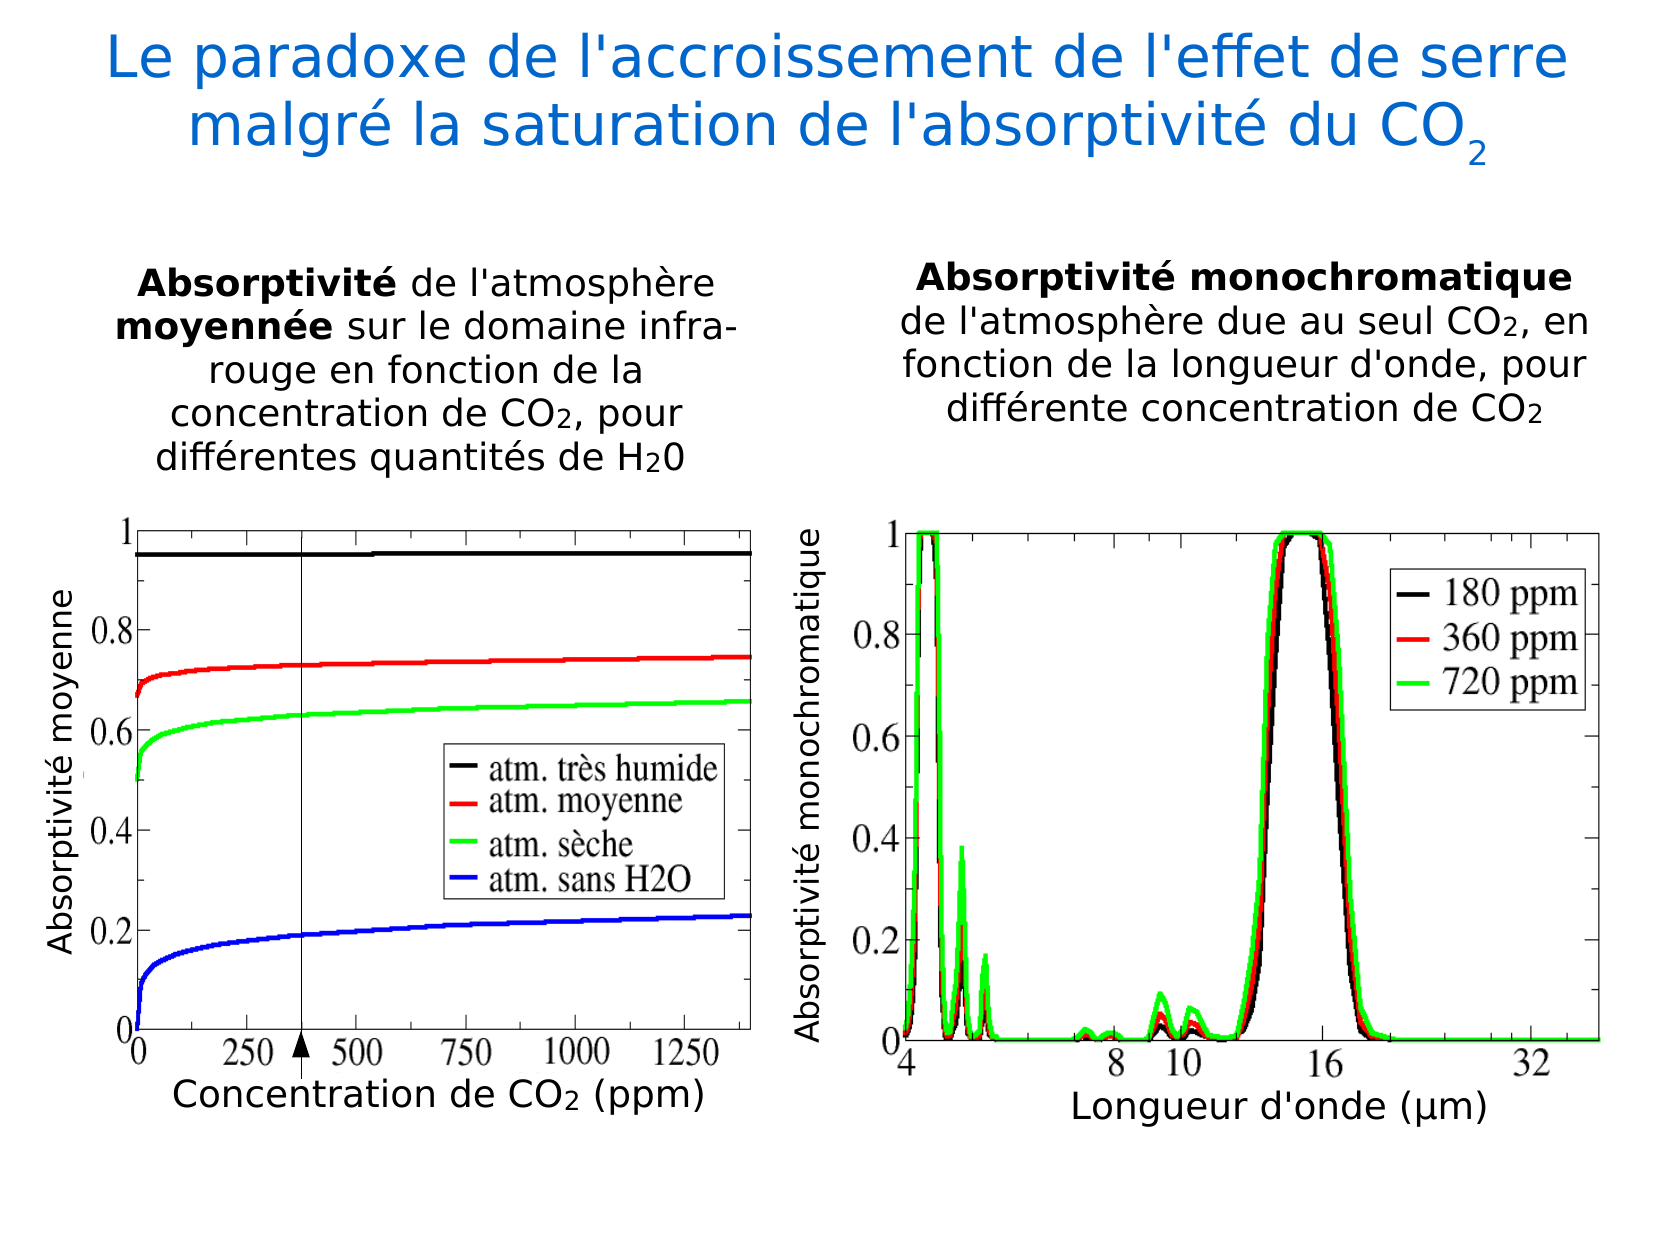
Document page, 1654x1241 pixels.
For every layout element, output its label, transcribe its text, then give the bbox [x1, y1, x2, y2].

picture [819, 489, 1627, 1098]
text_box Le paradoxe de l'accroissement de l'effet de serre malgré la saturation de l'absorptivité du CO2 [63, 16, 1613, 181]
text_box [778, 220, 1639, 1094]
text_box Absorptivité monochromatique de l'atmosphère due au seul CO2, en fonction de la longueur d'onde, pour différente concentration de CO2 [877, 248, 1613, 473]
picture [45, 494, 799, 1136]
text_box Longueur d'onde (μm) [1048, 1085, 1511, 1129]
text_box Absorptivité de l'atmosphère moyennée sur le domaine infra-rouge en fonction de la concentration de CO2, pour différentes quantités de H20 [84, 253, 769, 504]
text_box Concentration de CO2 (ppm) [130, 1073, 748, 1117]
text_box [80, 567, 84, 978]
text_box Absorptivité moyenne [40, 567, 80, 978]
text_box Absorptivité monochromatique [788, 504, 827, 1068]
